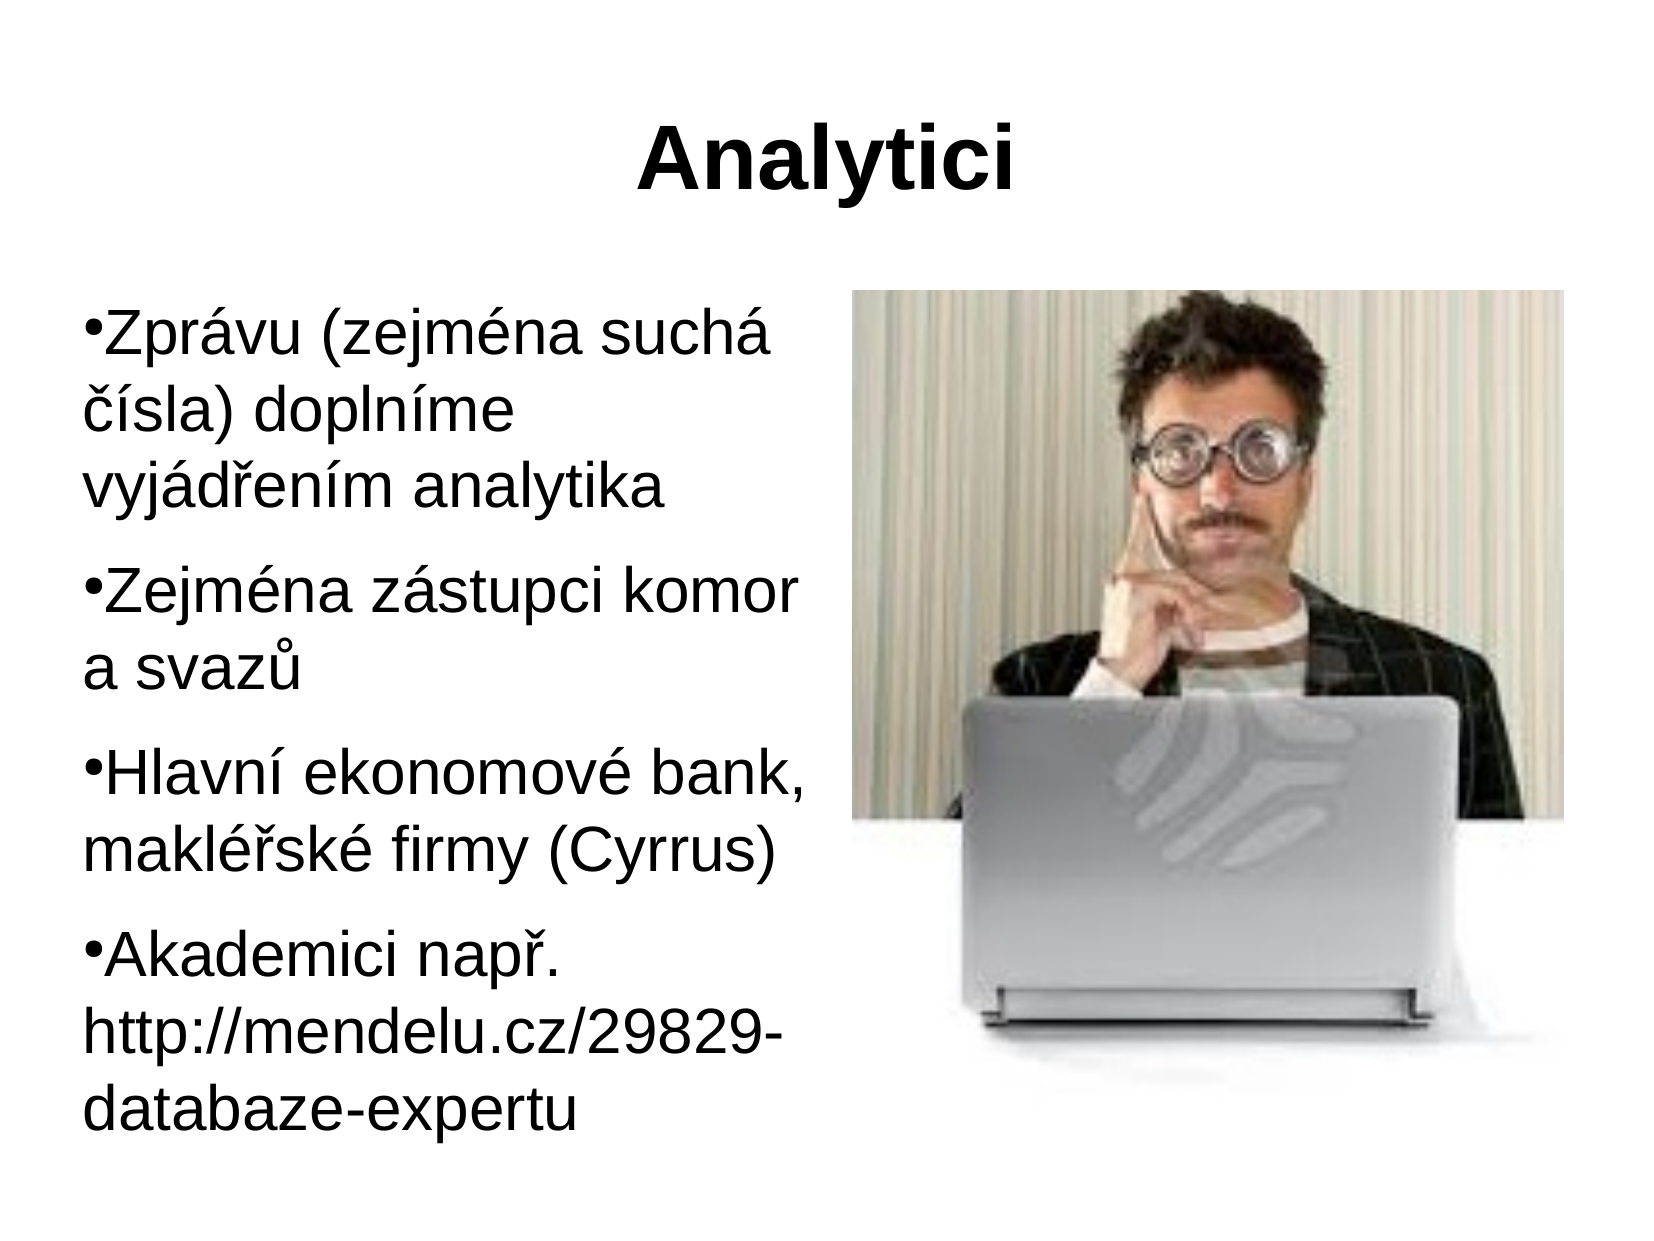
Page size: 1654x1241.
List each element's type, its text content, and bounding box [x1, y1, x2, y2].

picture [852, 290, 1564, 1109]
title Analytici [82, 49, 1571, 257]
list Zprávu (zejména suchá čísla) doplníme vyjádřením analytika Zejména zástupci komor a svazů Hlavní ekonomové bank, makléřské firmy (Cyrrus) Akademici např. http://mendelu.cz/29829-databaze-expertu [82, 290, 809, 1202]
